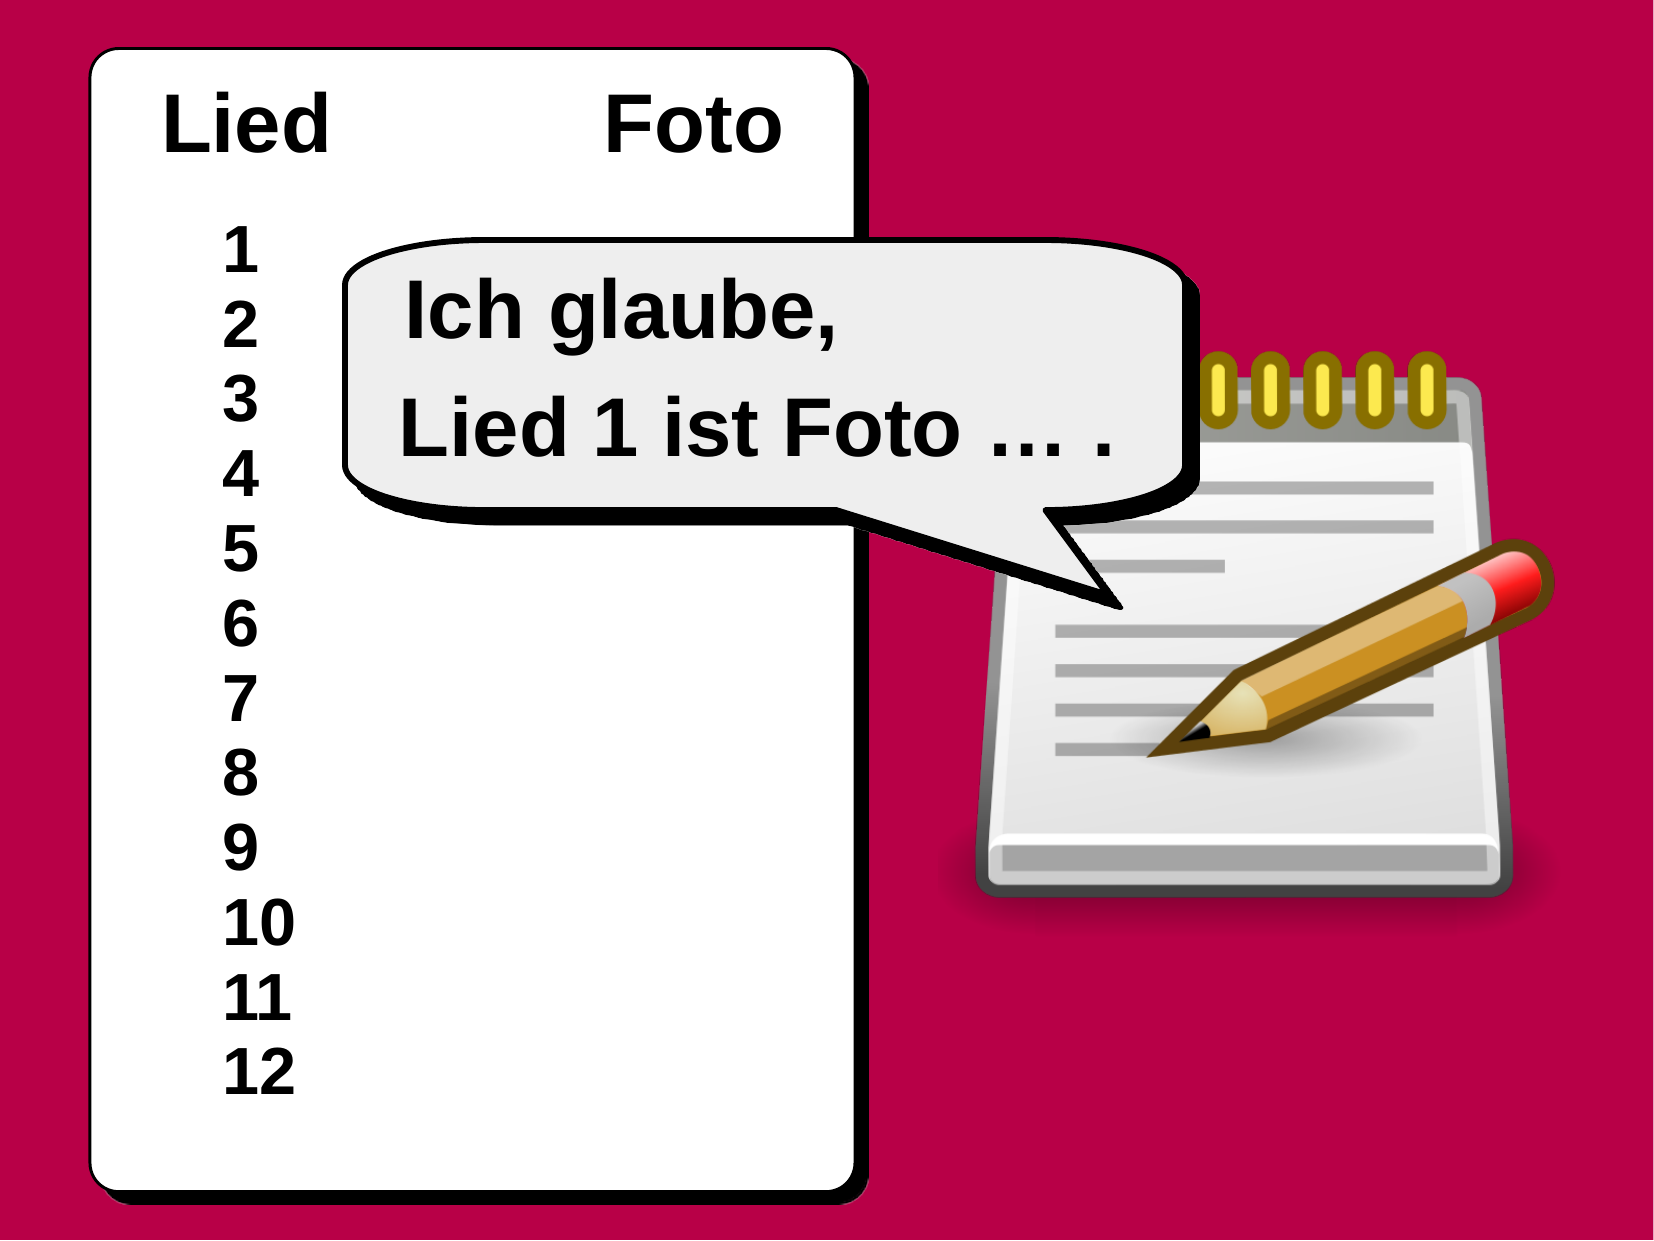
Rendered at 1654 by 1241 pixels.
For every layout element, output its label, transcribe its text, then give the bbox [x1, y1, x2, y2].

text_box [89, 48, 1186, 1192]
text_box Ich glaube, [390, 255, 916, 368]
text_box Lied 1 ist Foto … . [384, 374, 1195, 487]
text_box Lied Foto [134, 69, 810, 182]
picture [938, 325, 1564, 951]
text_box 1 2 3 4 5 6 7 8 9 10 11 12 [207, 204, 738, 1153]
